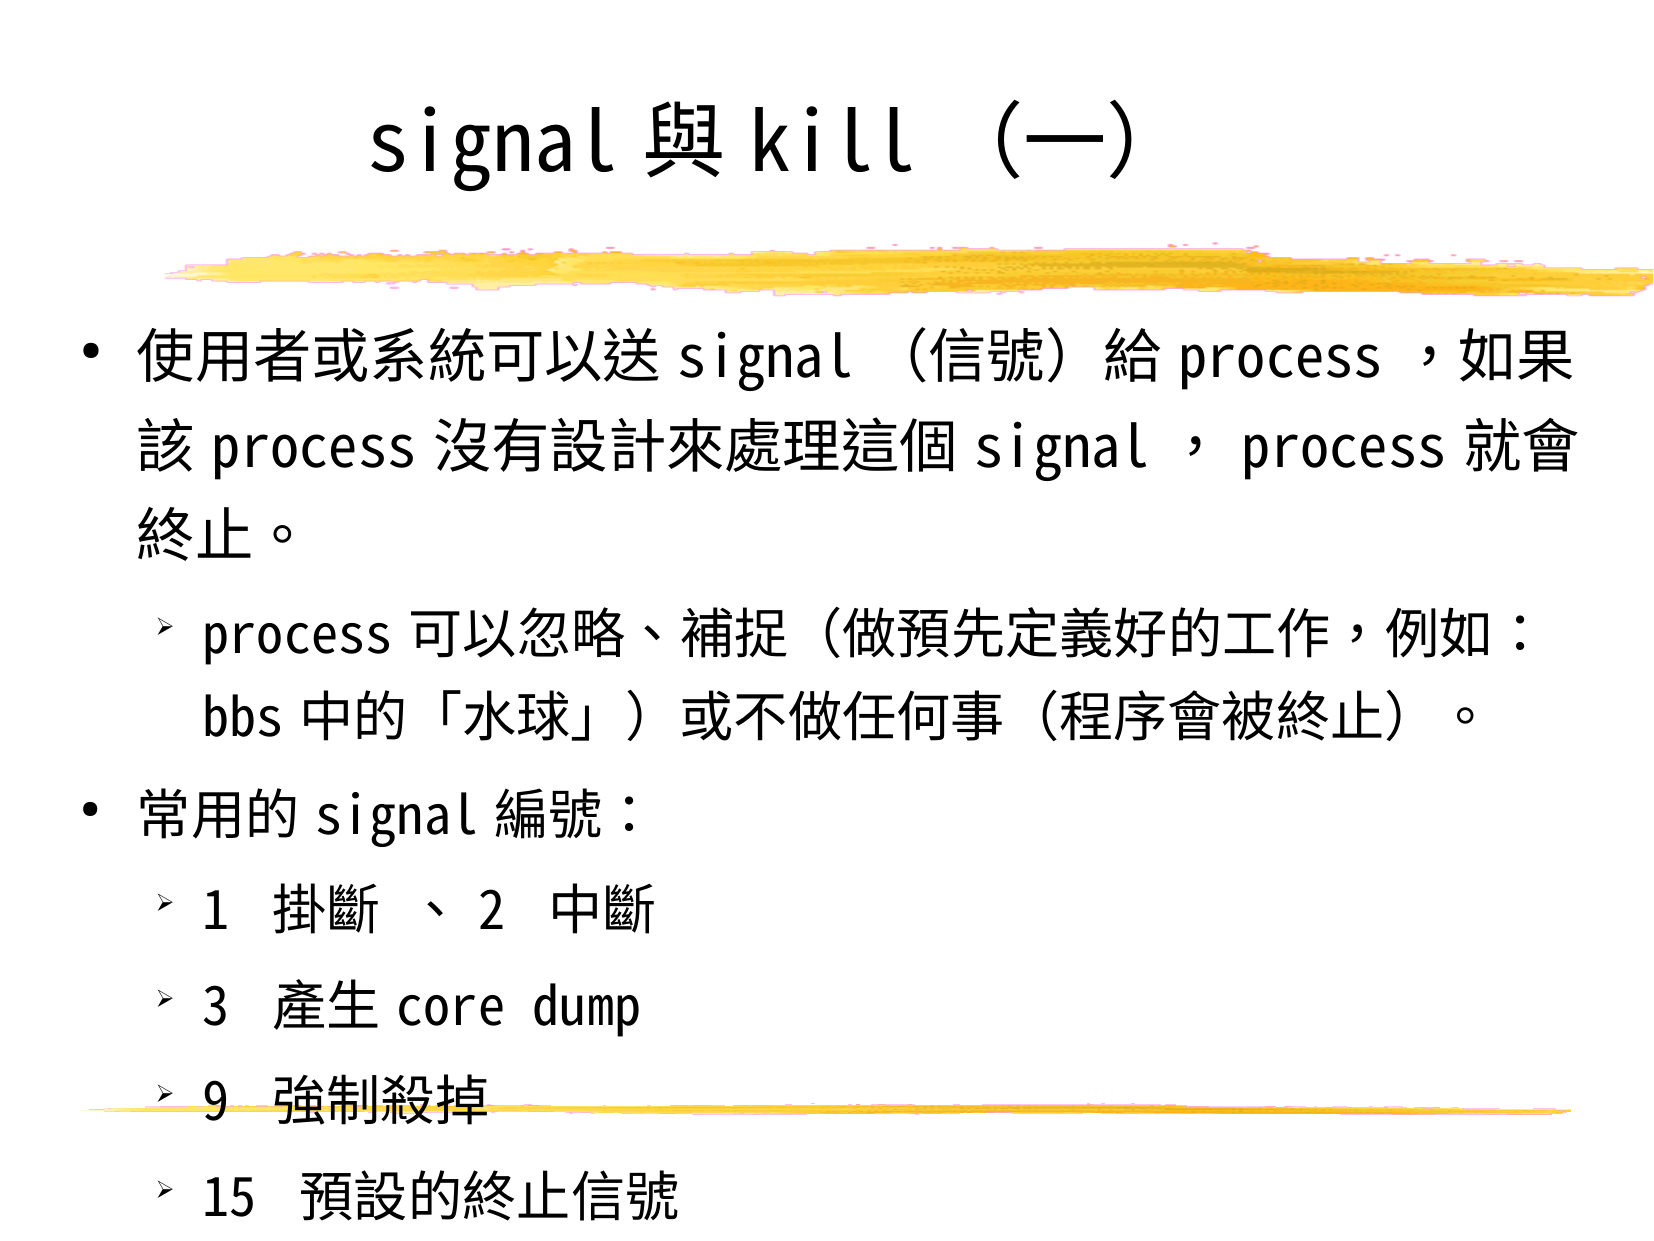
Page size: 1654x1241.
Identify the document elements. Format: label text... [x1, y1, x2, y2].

list 使用者或系統可以送signal（信號）給process，如果該process沒有設計來處理這個signal，process就會終止。 process可以忽略、補捉（做預先定義好的工作，例如： bbs中的「水球」）或不做任何事（程序會被終止）。 常用的signal編號： 1 掛斷 、2 中斷 3 產生core dump 9 強制殺掉 15 預設的終止信號 24 暫停 [80, 305, 1587, 1202]
title signal與kill（一） [76, 28, 1482, 236]
picture [165, 237, 1654, 308]
